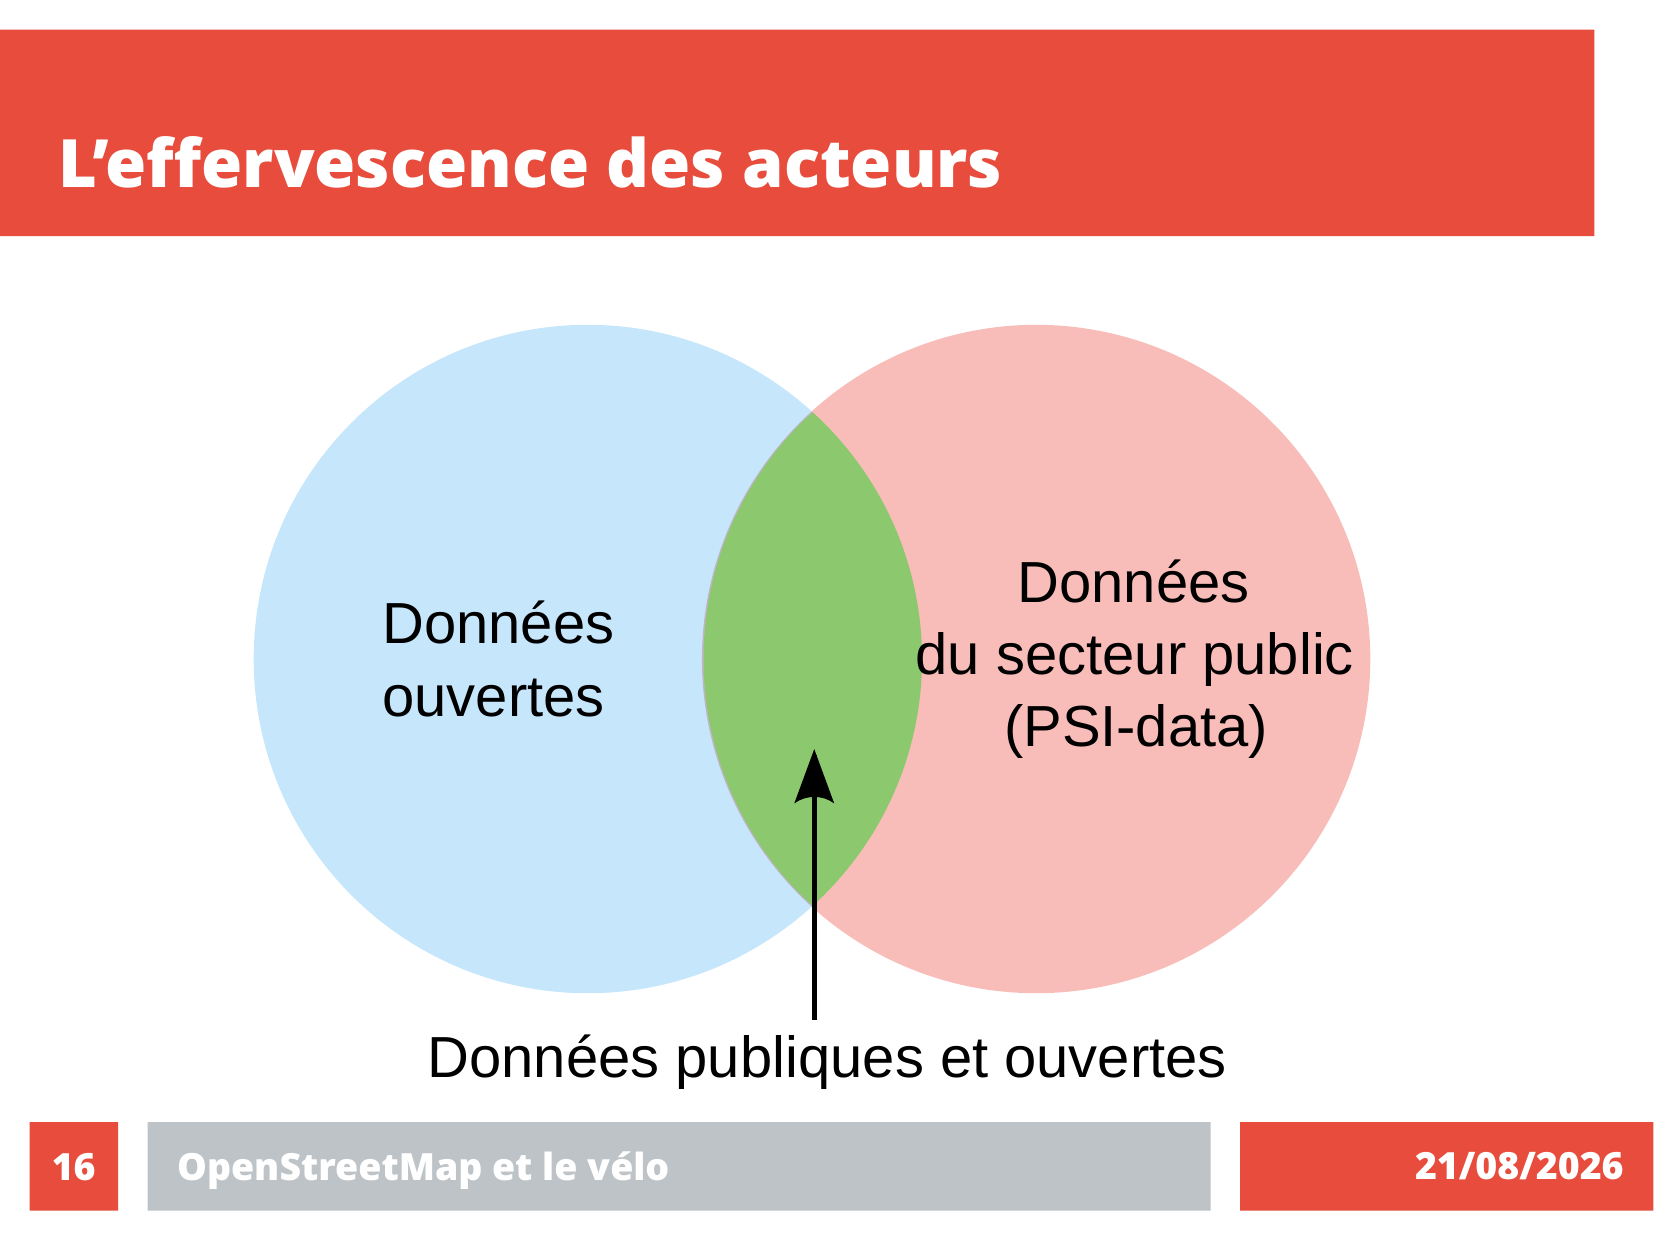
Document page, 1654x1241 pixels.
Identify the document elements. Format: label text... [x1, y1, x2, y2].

picture [253, 324, 1371, 1093]
title L’effervescence des acteurs [59, 59, 1595, 207]
